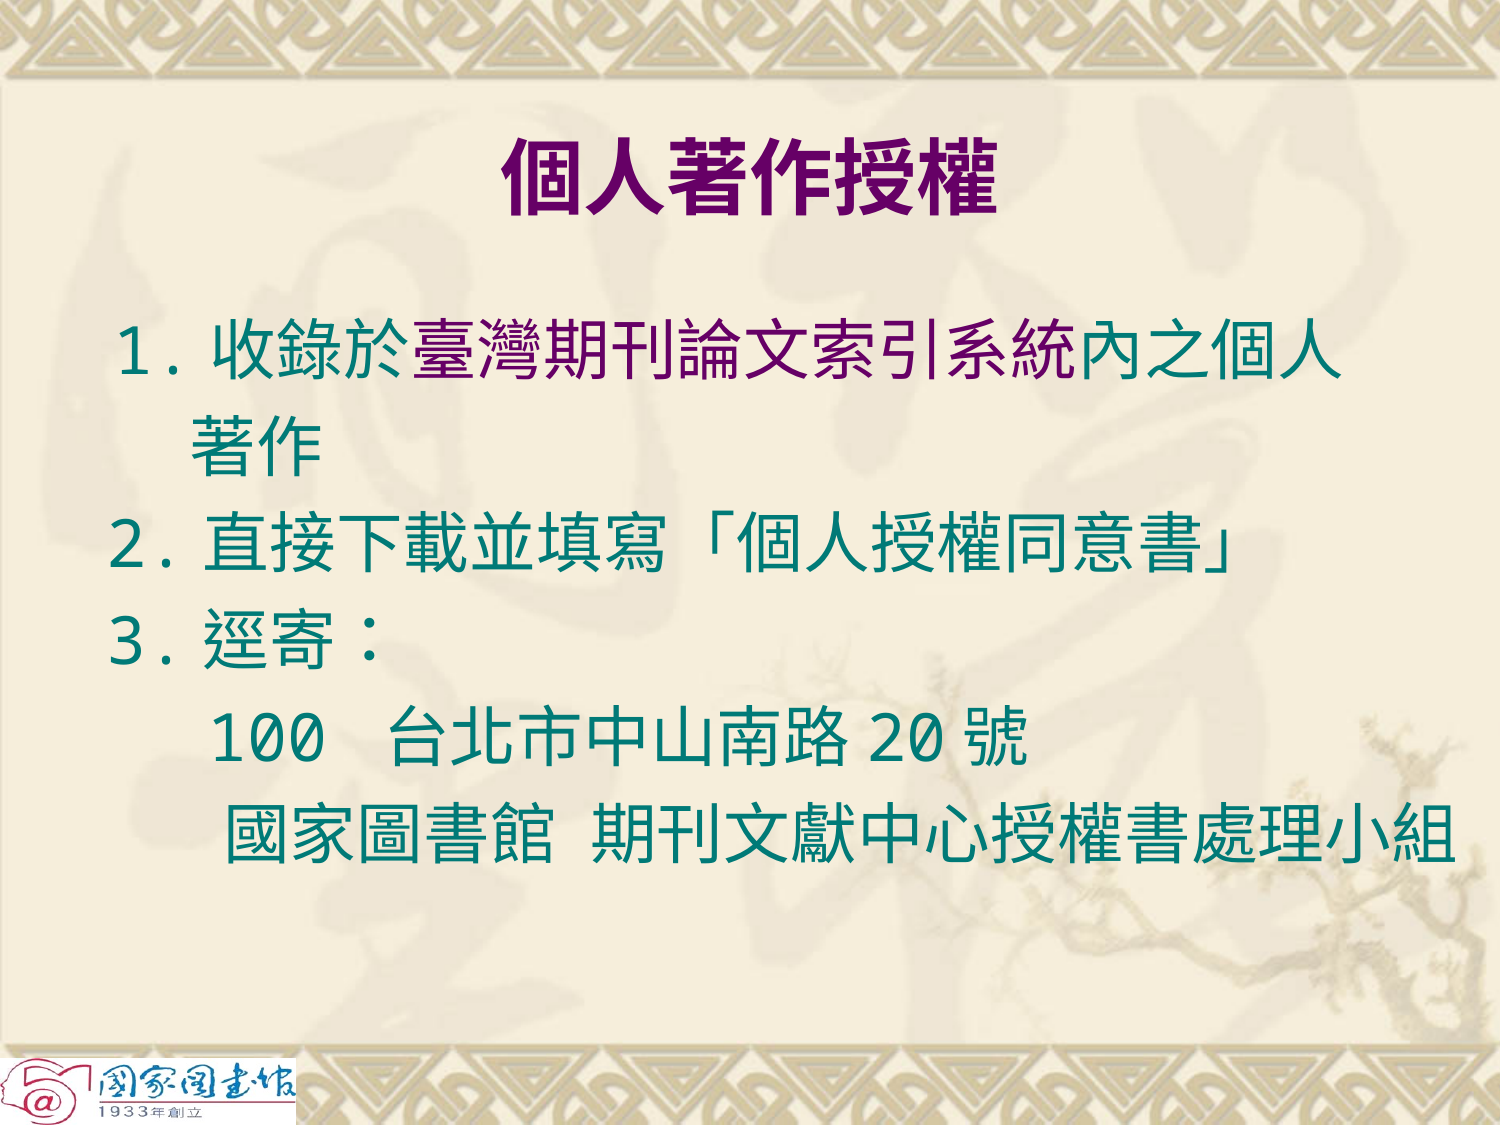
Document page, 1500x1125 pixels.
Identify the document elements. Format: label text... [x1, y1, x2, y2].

list 1.收錄於臺灣期刊論文索引系統內之個人 著作 2.直接下載並填寫「個人授權同意書」 3.逕寄： 100 台北市中山南路20號 國家圖書館 期刊文獻中心授權書處理小組 [24, 299, 1476, 988]
picture [0, 0, 1500, 1125]
title 個人著作授權 [49, 99, 1451, 250]
